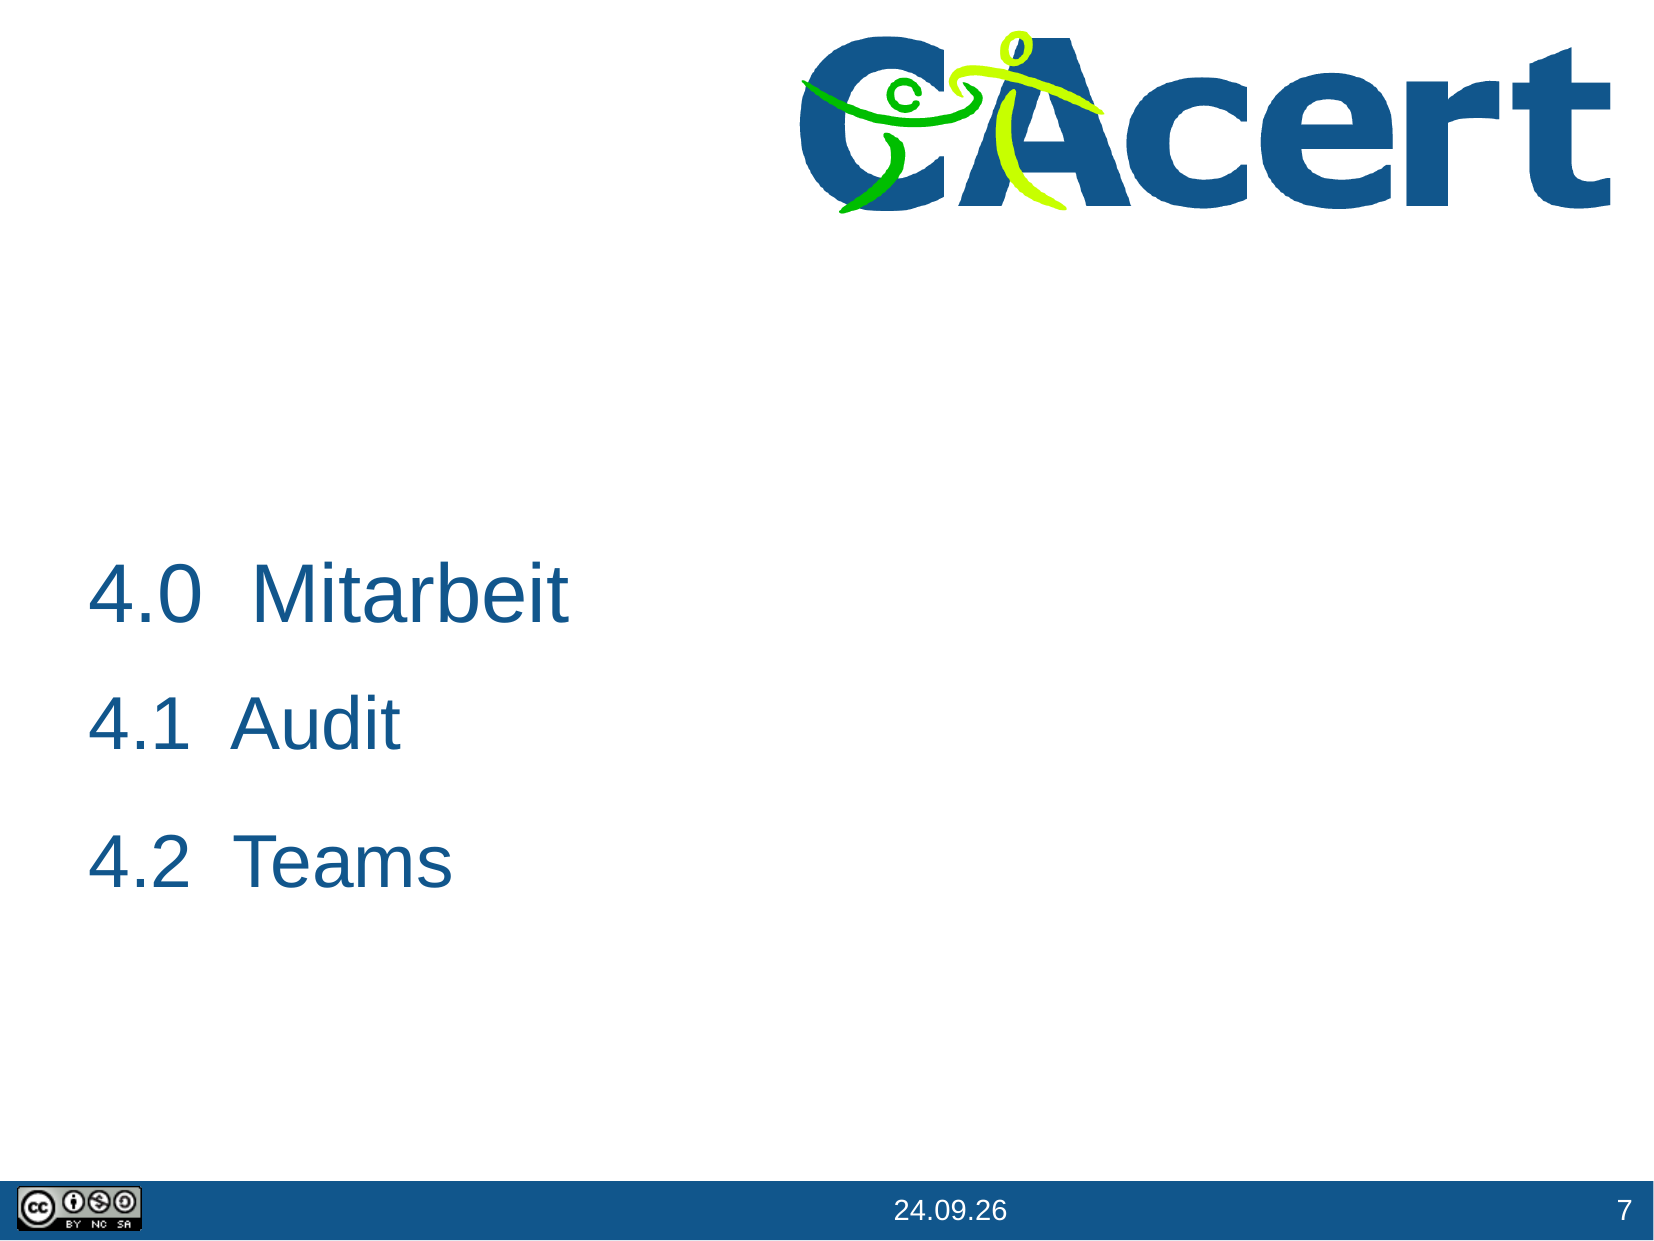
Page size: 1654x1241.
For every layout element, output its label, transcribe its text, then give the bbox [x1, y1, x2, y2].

title 4.0 Mitarbeit 4.1 Audit 4.2 Teams [88, 265, 1577, 1140]
picture [797, 27, 1613, 215]
picture [17, 1186, 142, 1231]
